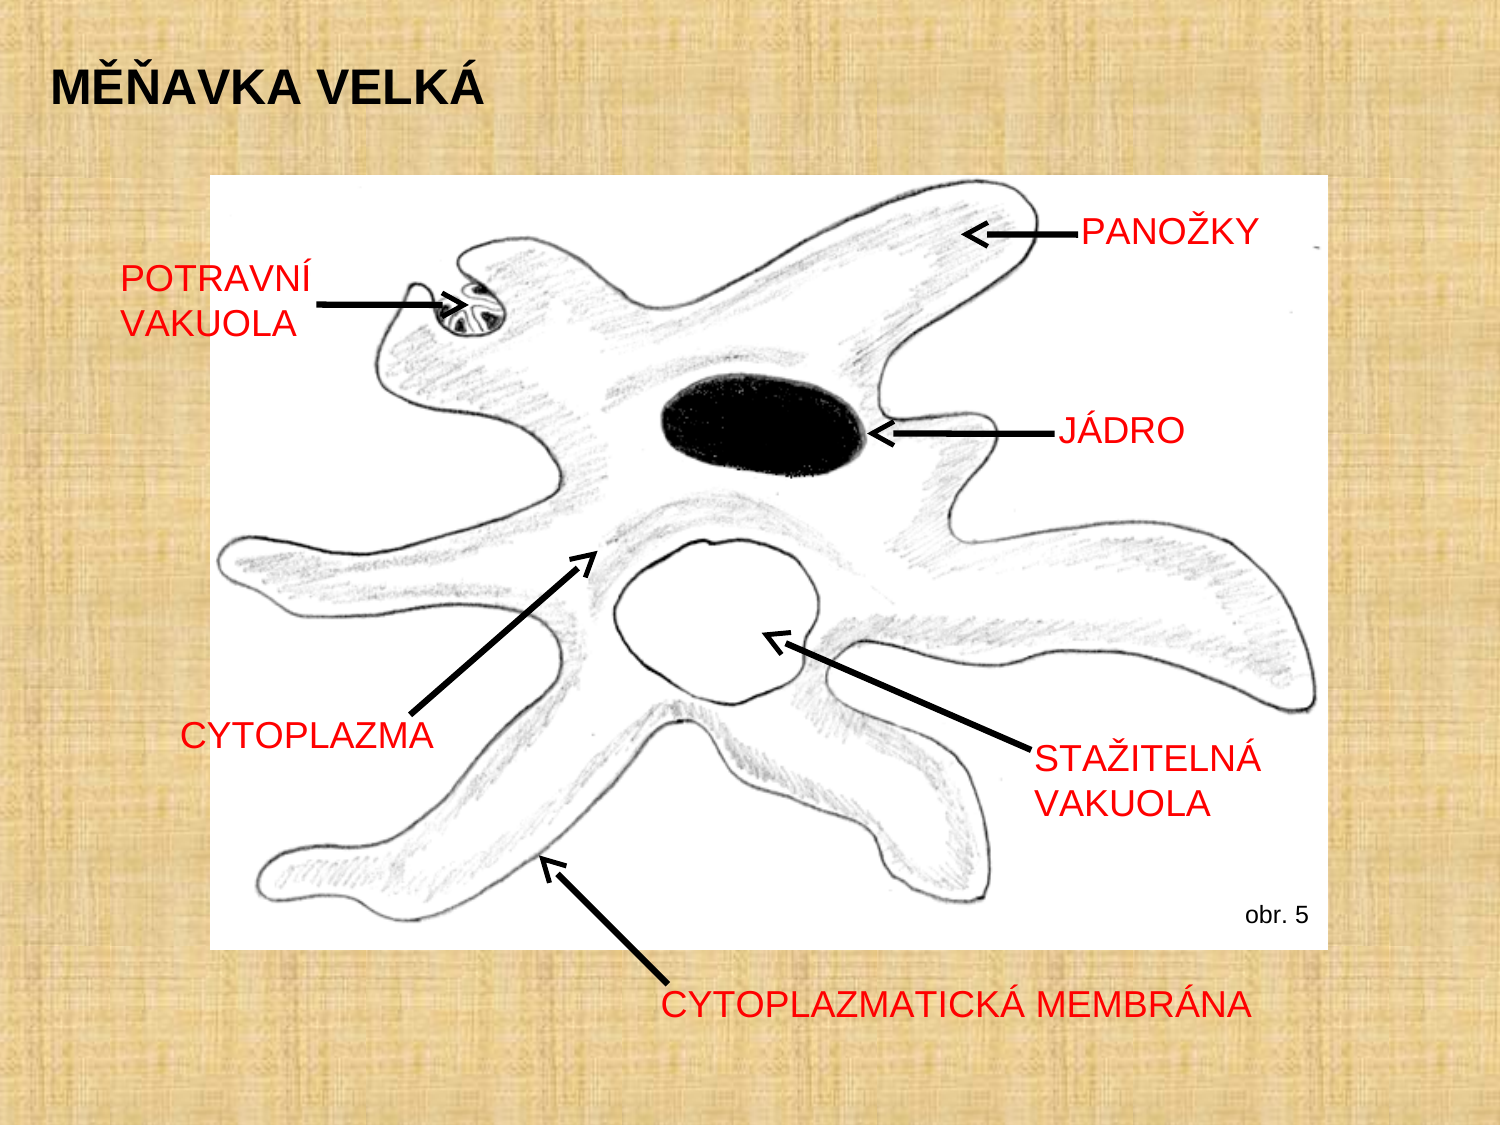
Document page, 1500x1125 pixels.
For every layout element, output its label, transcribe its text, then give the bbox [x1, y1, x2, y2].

text_box PANOŽKY [1066, 199, 1276, 260]
picture [0, 0, 1500, 1125]
text_box MĚŇAVKA VELKÁ [35, 46, 501, 123]
text_box CYTOPLAZMATICKÁ MEMBRÁNA [645, 972, 1268, 1034]
text_box JÁDRO [1043, 398, 1201, 459]
text_box obr. 5 [1230, 890, 1325, 937]
text_box CYTOPLAZMA [165, 703, 450, 764]
text_box POTRAVNÍ VAKUOLA [105, 246, 338, 352]
text_box STAŽITELNÁ VAKUOLA [1019, 726, 1287, 832]
